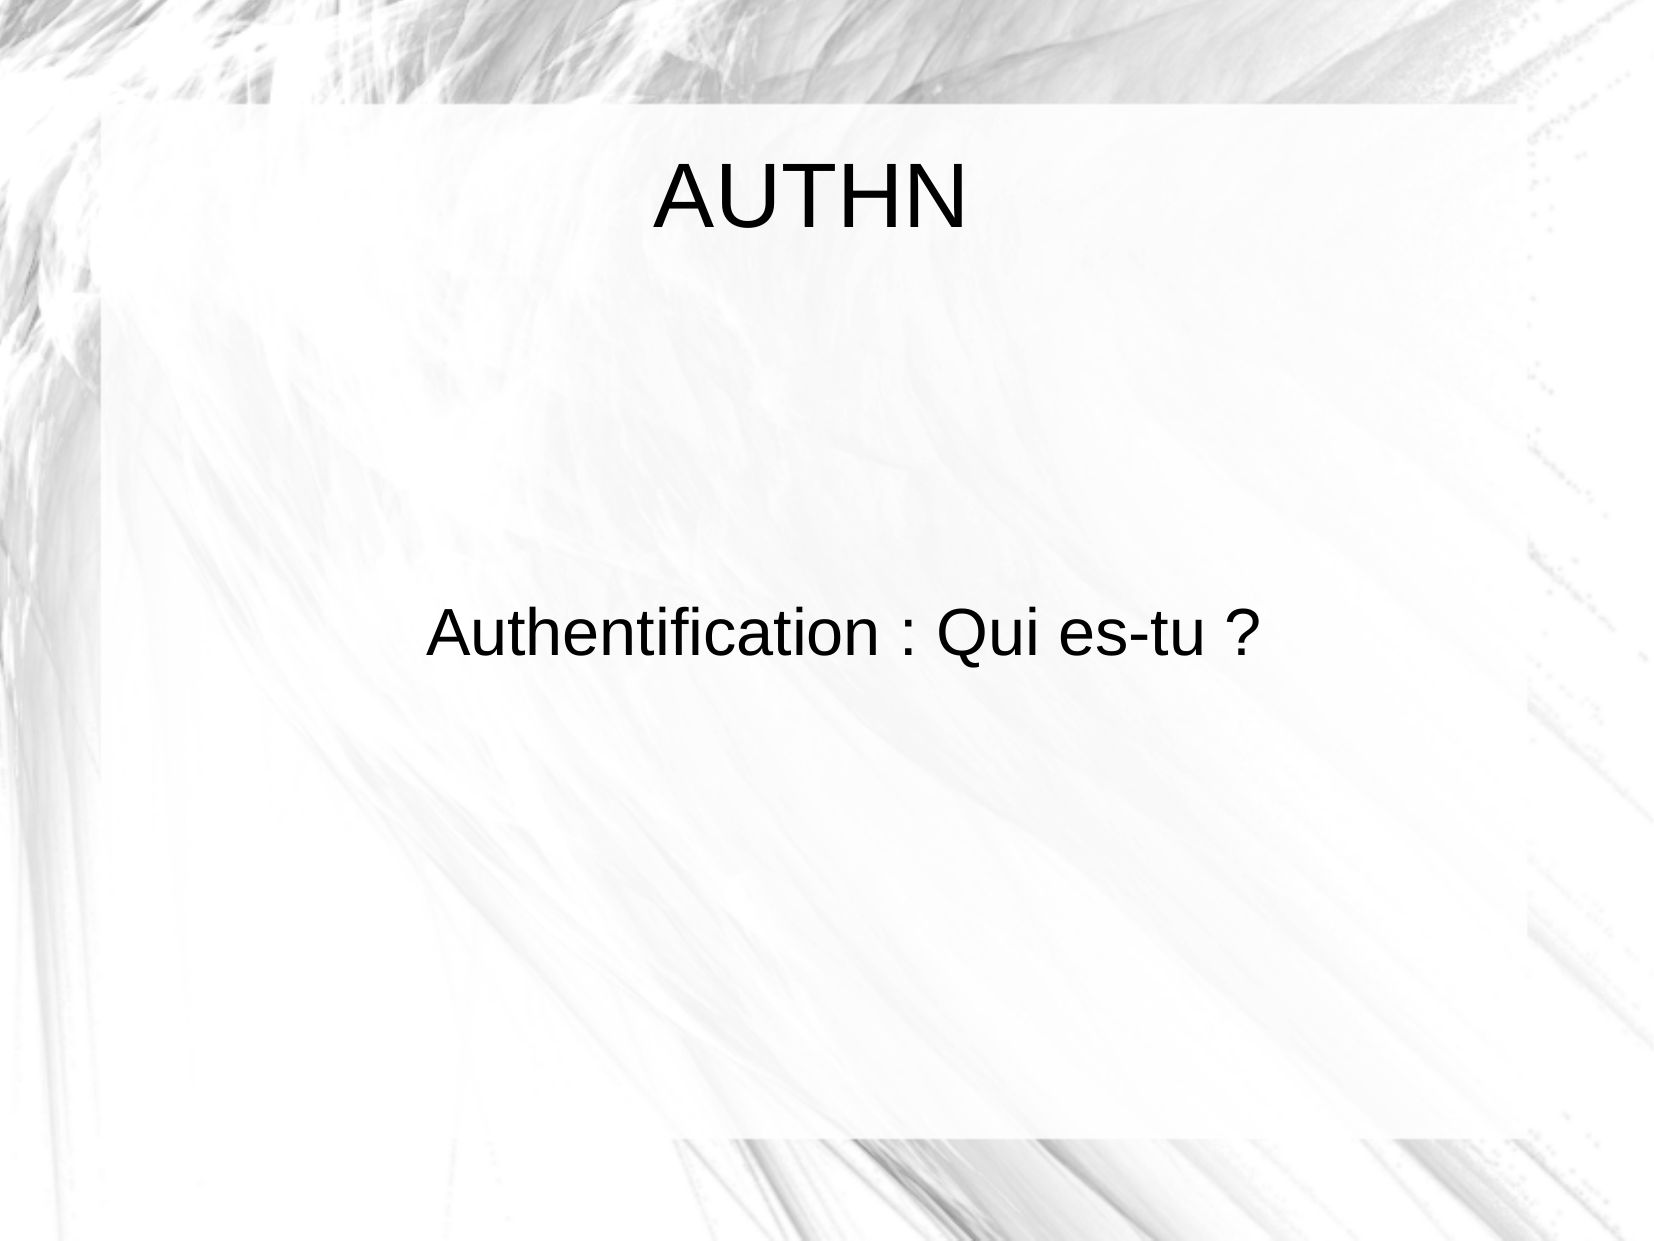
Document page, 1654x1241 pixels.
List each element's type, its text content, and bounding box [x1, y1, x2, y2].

title AUTHN [118, 119, 1506, 273]
picture [0, 0, 1654, 1241]
subtitle Authentification : Qui es-tu ? [118, 327, 1571, 938]
